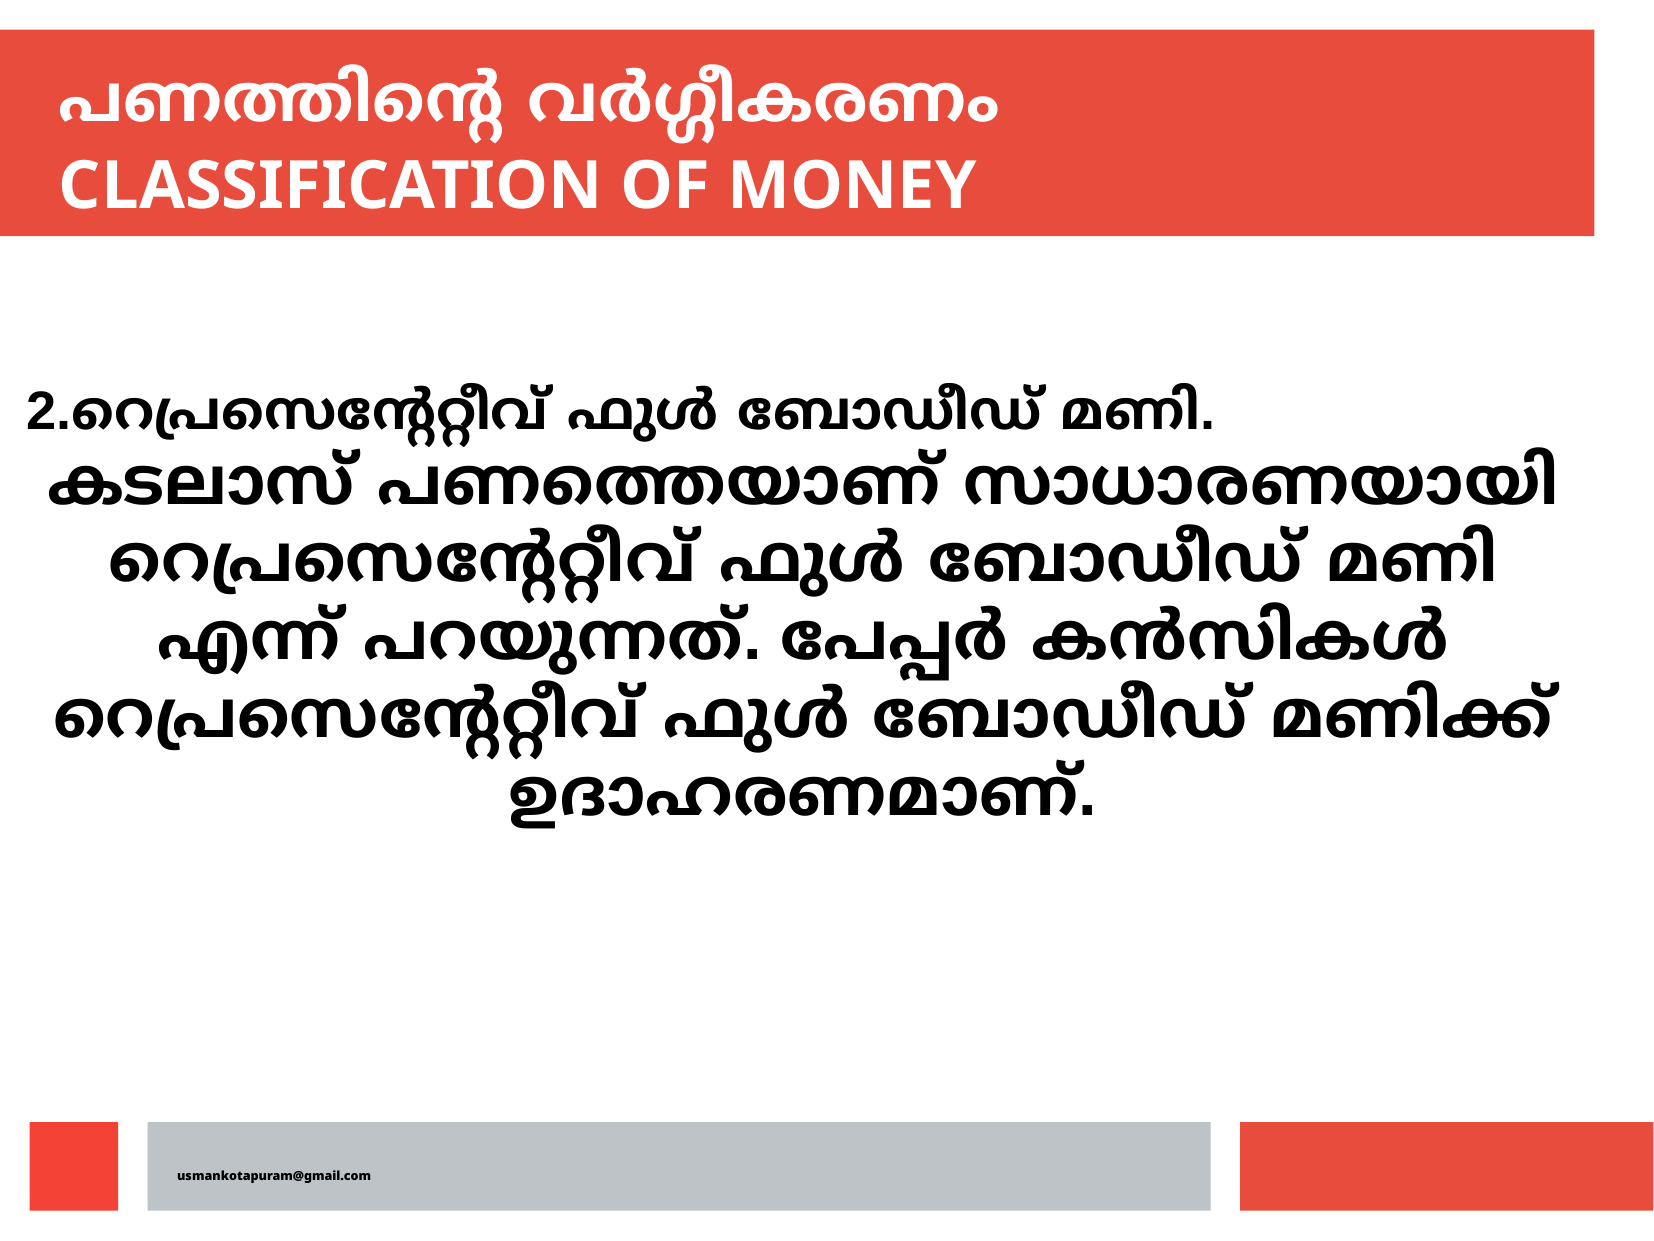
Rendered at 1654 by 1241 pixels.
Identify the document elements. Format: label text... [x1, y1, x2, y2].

text_box 2.റെപ്രസെന്റേറ്റീവ് ഫുൾ ബോഡീഡ് മണി. കടലാസ് പണത്തെയാണ് സാധാരണയായി റെപ്രസെന്റേറ്റീവ് ഫുൾ ബോഡീഡ് മണി എന്ന് പറയുന്നത്. പേപ്പർ കൻസികൾ റെപ്രസെന്റേറ്റീവ് ഫുൾ ബോഡീഡ് മണിക്ക് ഉദാഹരണമാണ്. [11, 371, 1595, 761]
title പണത്തിന്റെ വർഗ്ഗീകരണം CLASSIFICATION OF MONEY [59, 59, 1595, 207]
